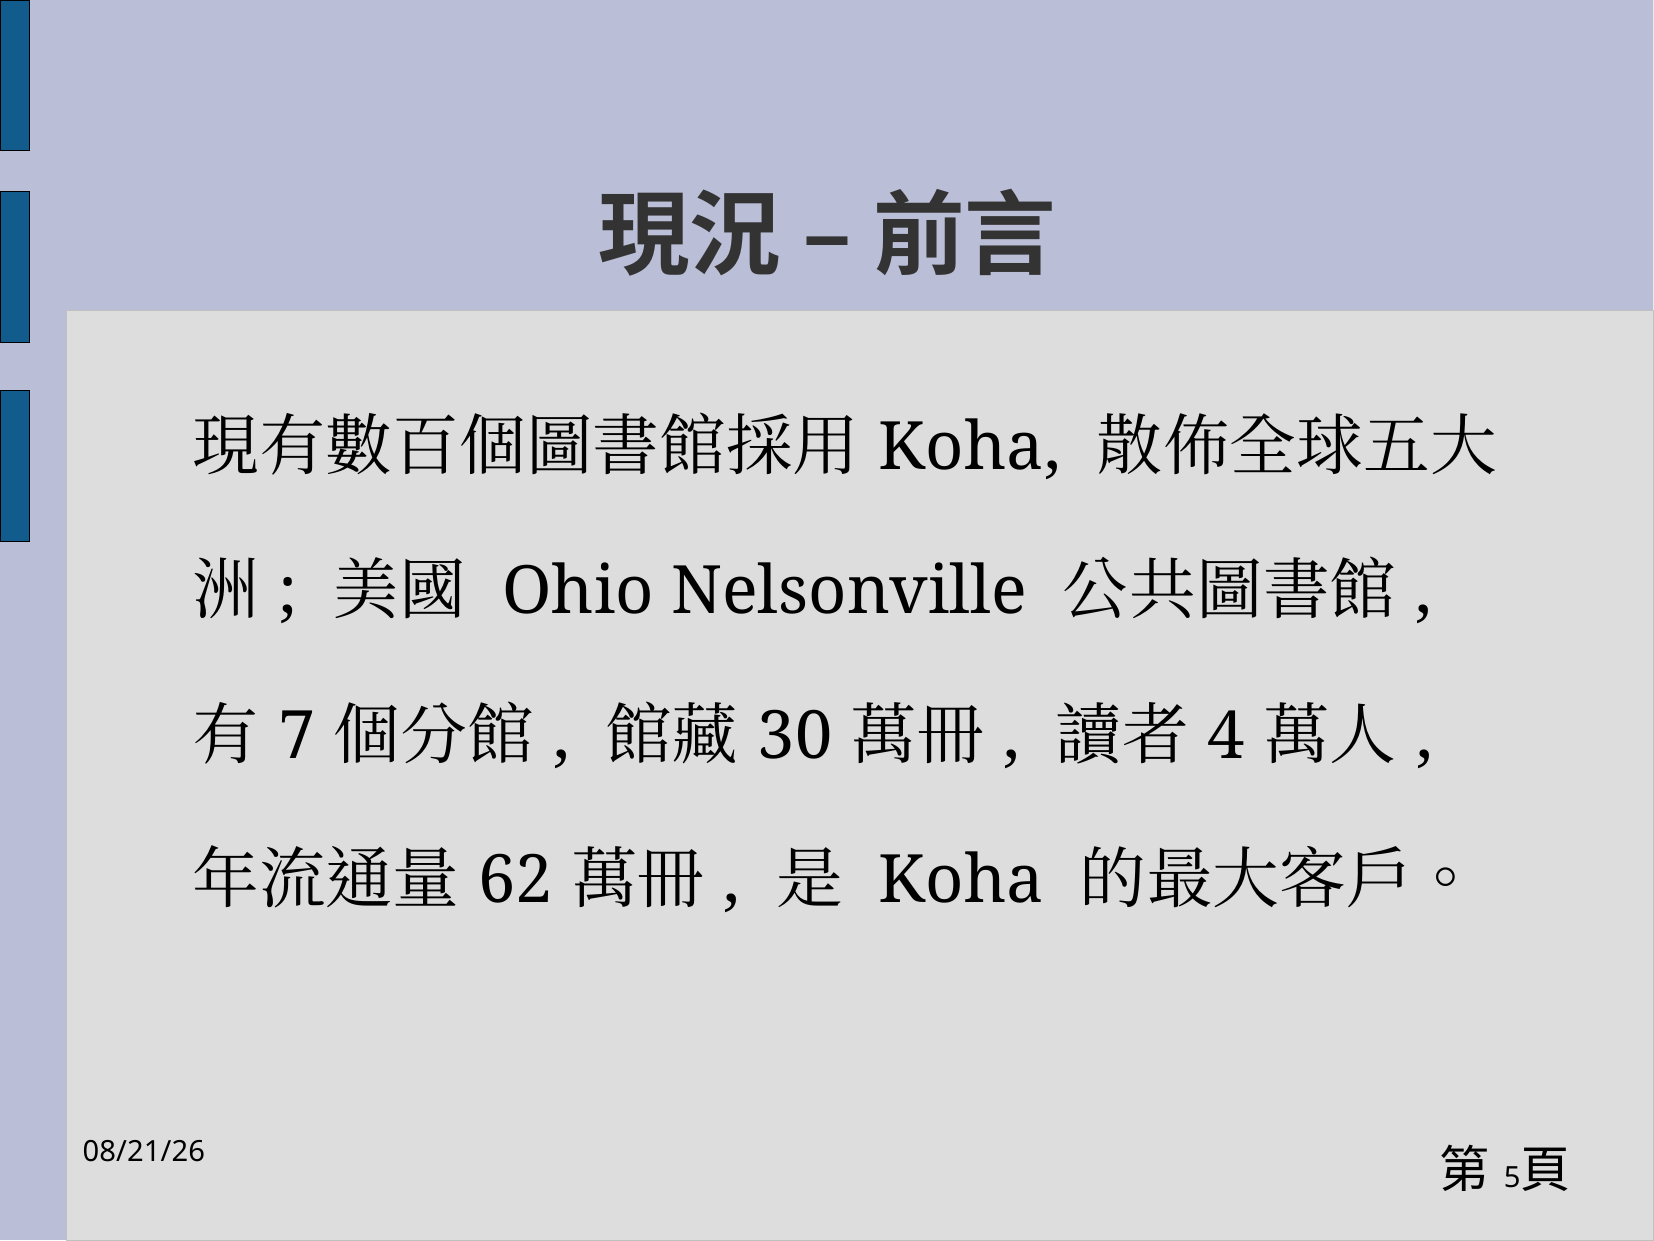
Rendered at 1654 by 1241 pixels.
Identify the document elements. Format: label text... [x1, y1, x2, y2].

list 現有數百個圖書館採用Koha, 散佈全球五大洲; 美國 Ohio Nelsonville 公共圖書館, 有7個分館, 館藏30萬冊, 讀者4萬人, 年流通量62萬冊, 是 Koha 的最大客戶。 [121, 344, 1534, 1112]
title 現況 – 前言 [121, 91, 1534, 299]
